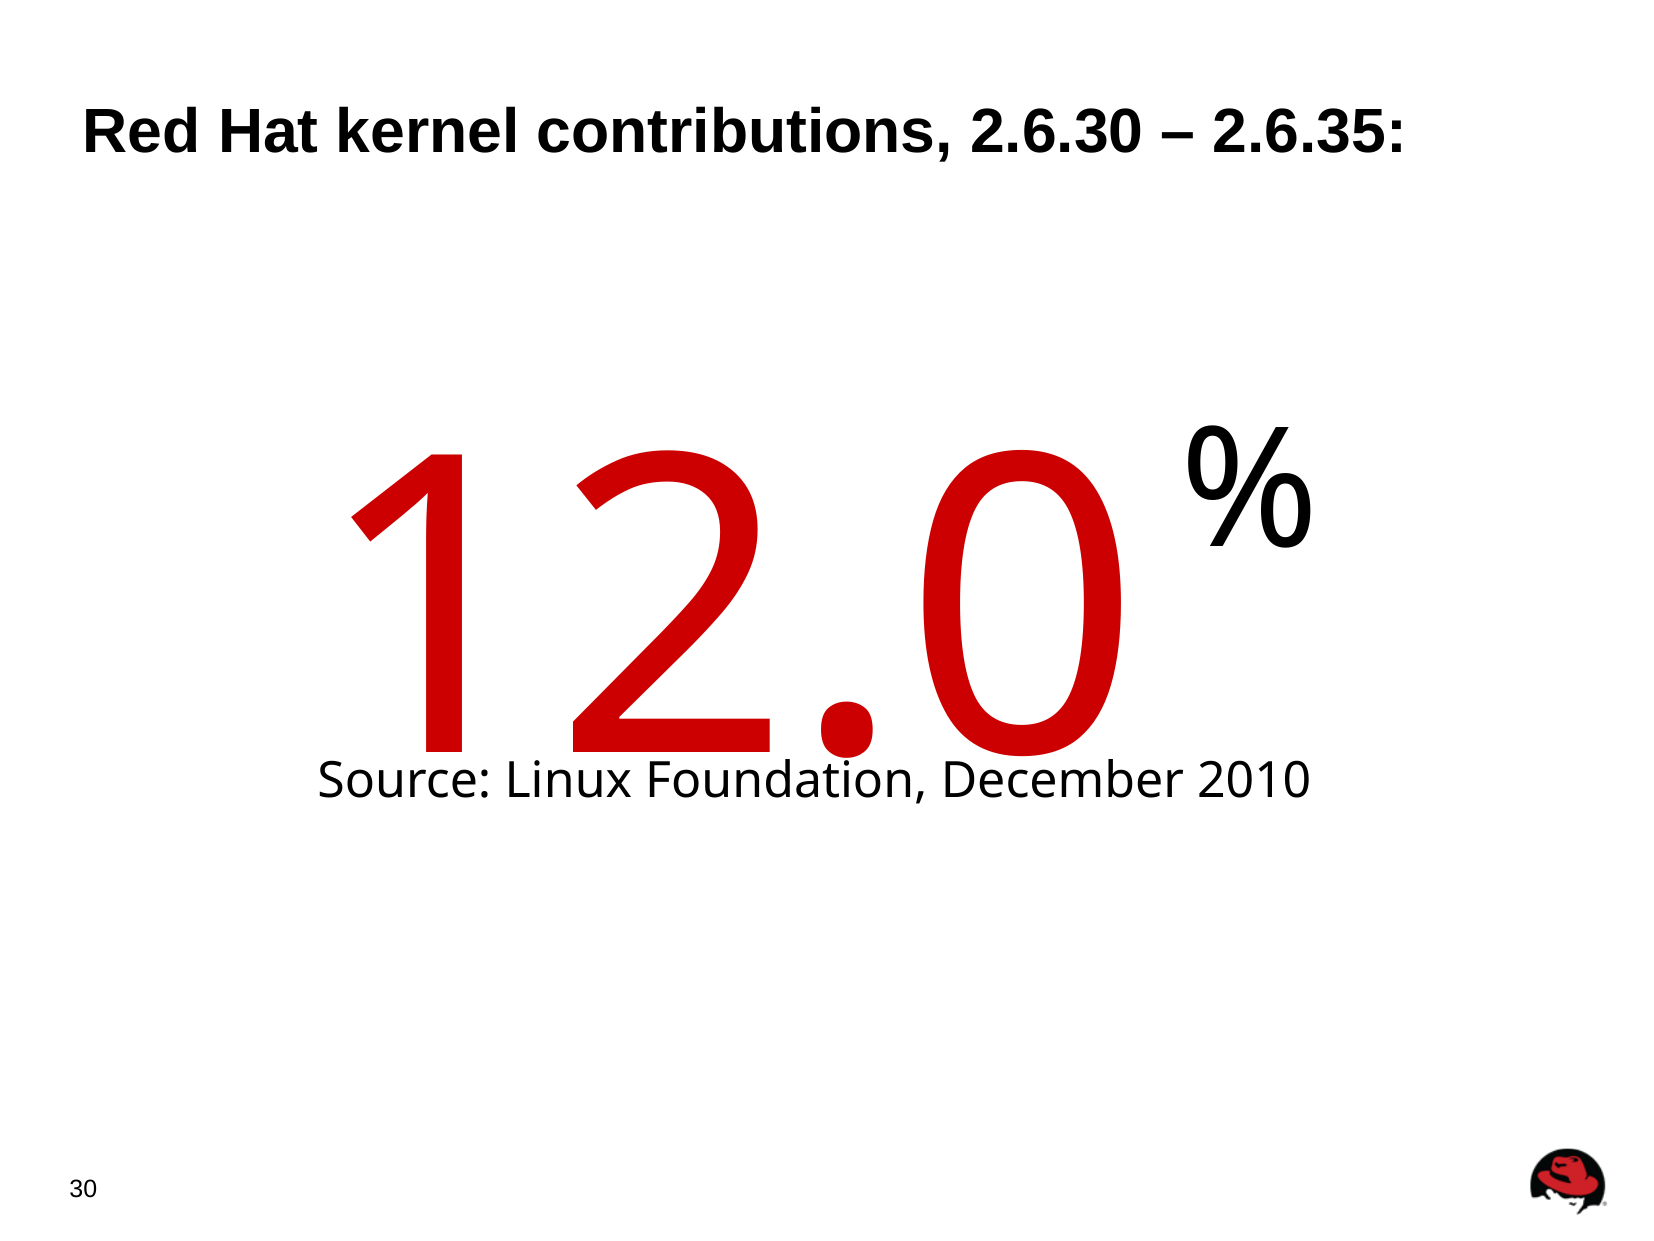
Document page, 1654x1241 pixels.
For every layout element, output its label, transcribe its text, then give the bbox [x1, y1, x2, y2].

text_box % [1165, 360, 1354, 563]
picture [1529, 1146, 1613, 1224]
text_box 12.0 [299, 300, 1238, 783]
text_box Source: Linux Foundation, December 2010 [302, 737, 1351, 808]
title Red Hat kernel contributions, 2.6.30 – 2.6.35: [82, 37, 1571, 226]
